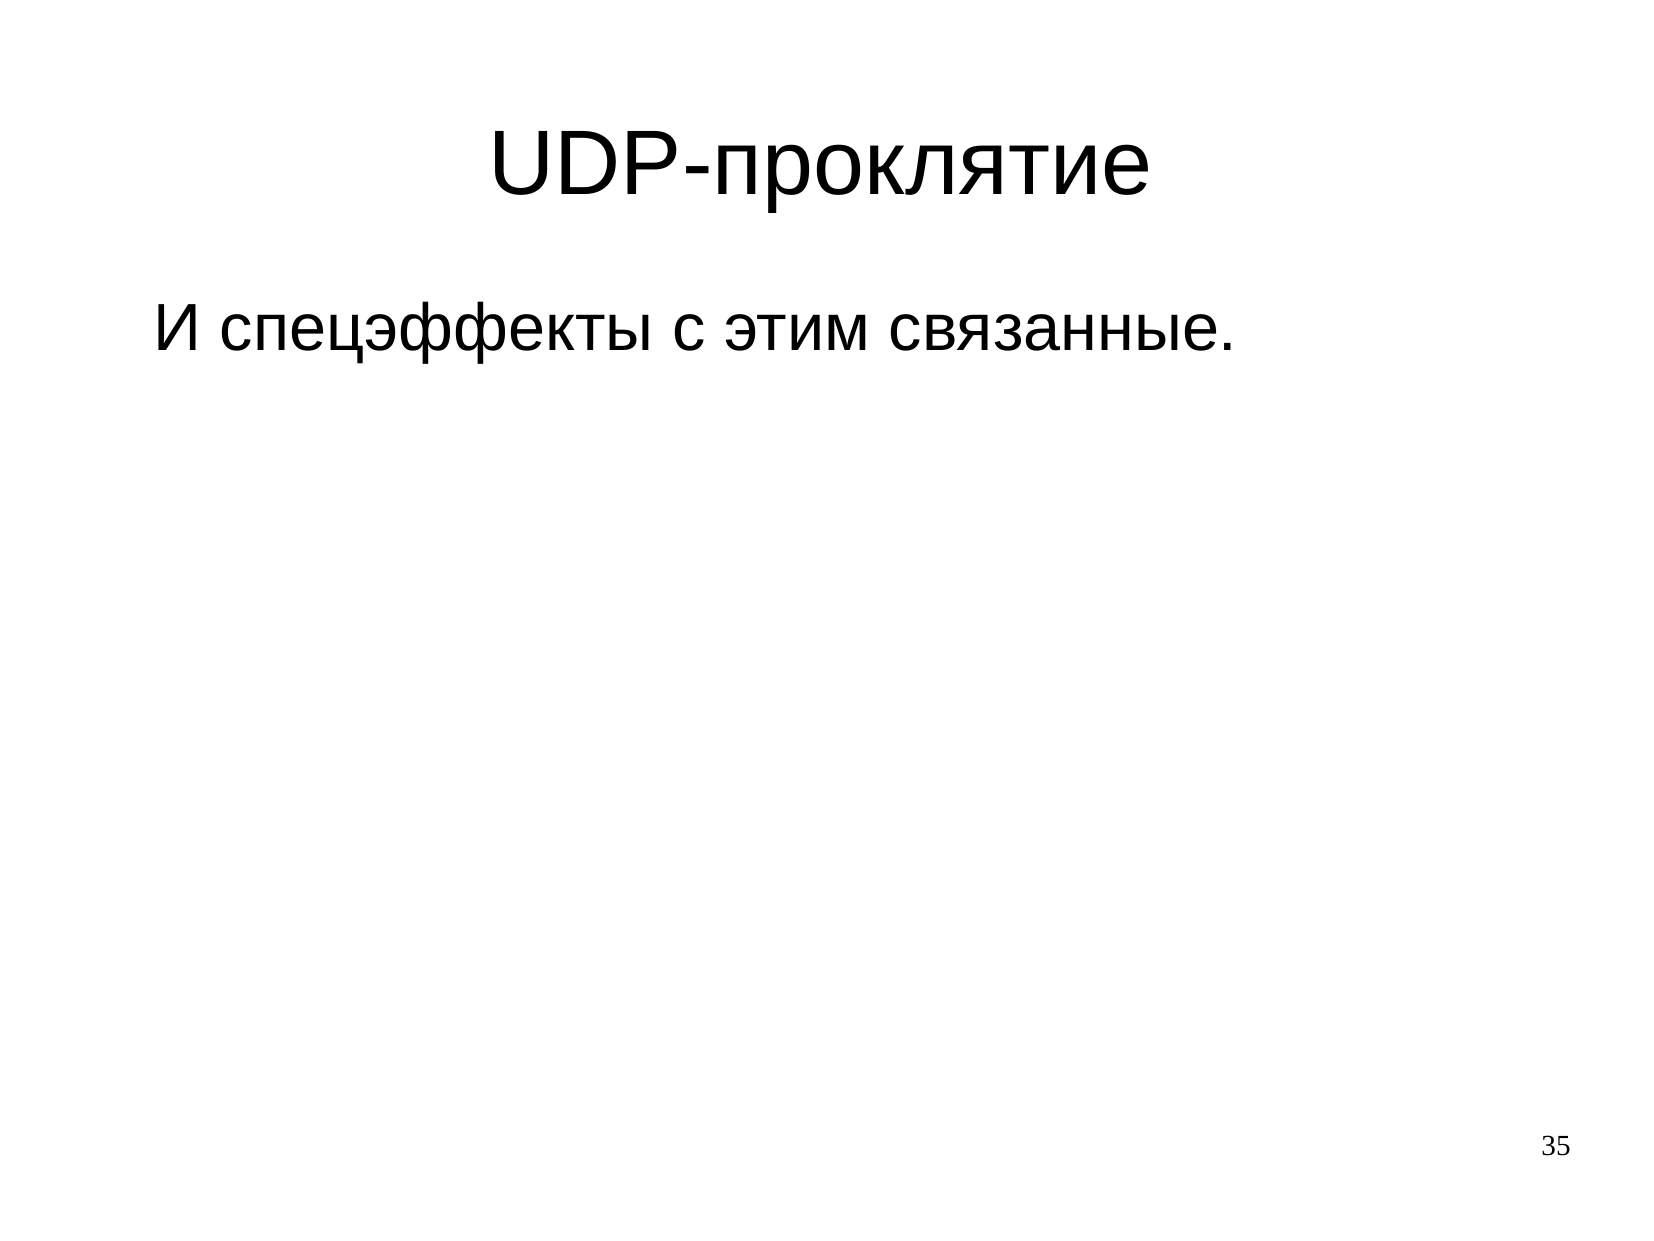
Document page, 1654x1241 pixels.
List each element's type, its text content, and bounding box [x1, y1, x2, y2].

title UDP-проклятие [76, 59, 1565, 267]
list И спецэффекты с этим связанные. [82, 290, 1571, 1109]
